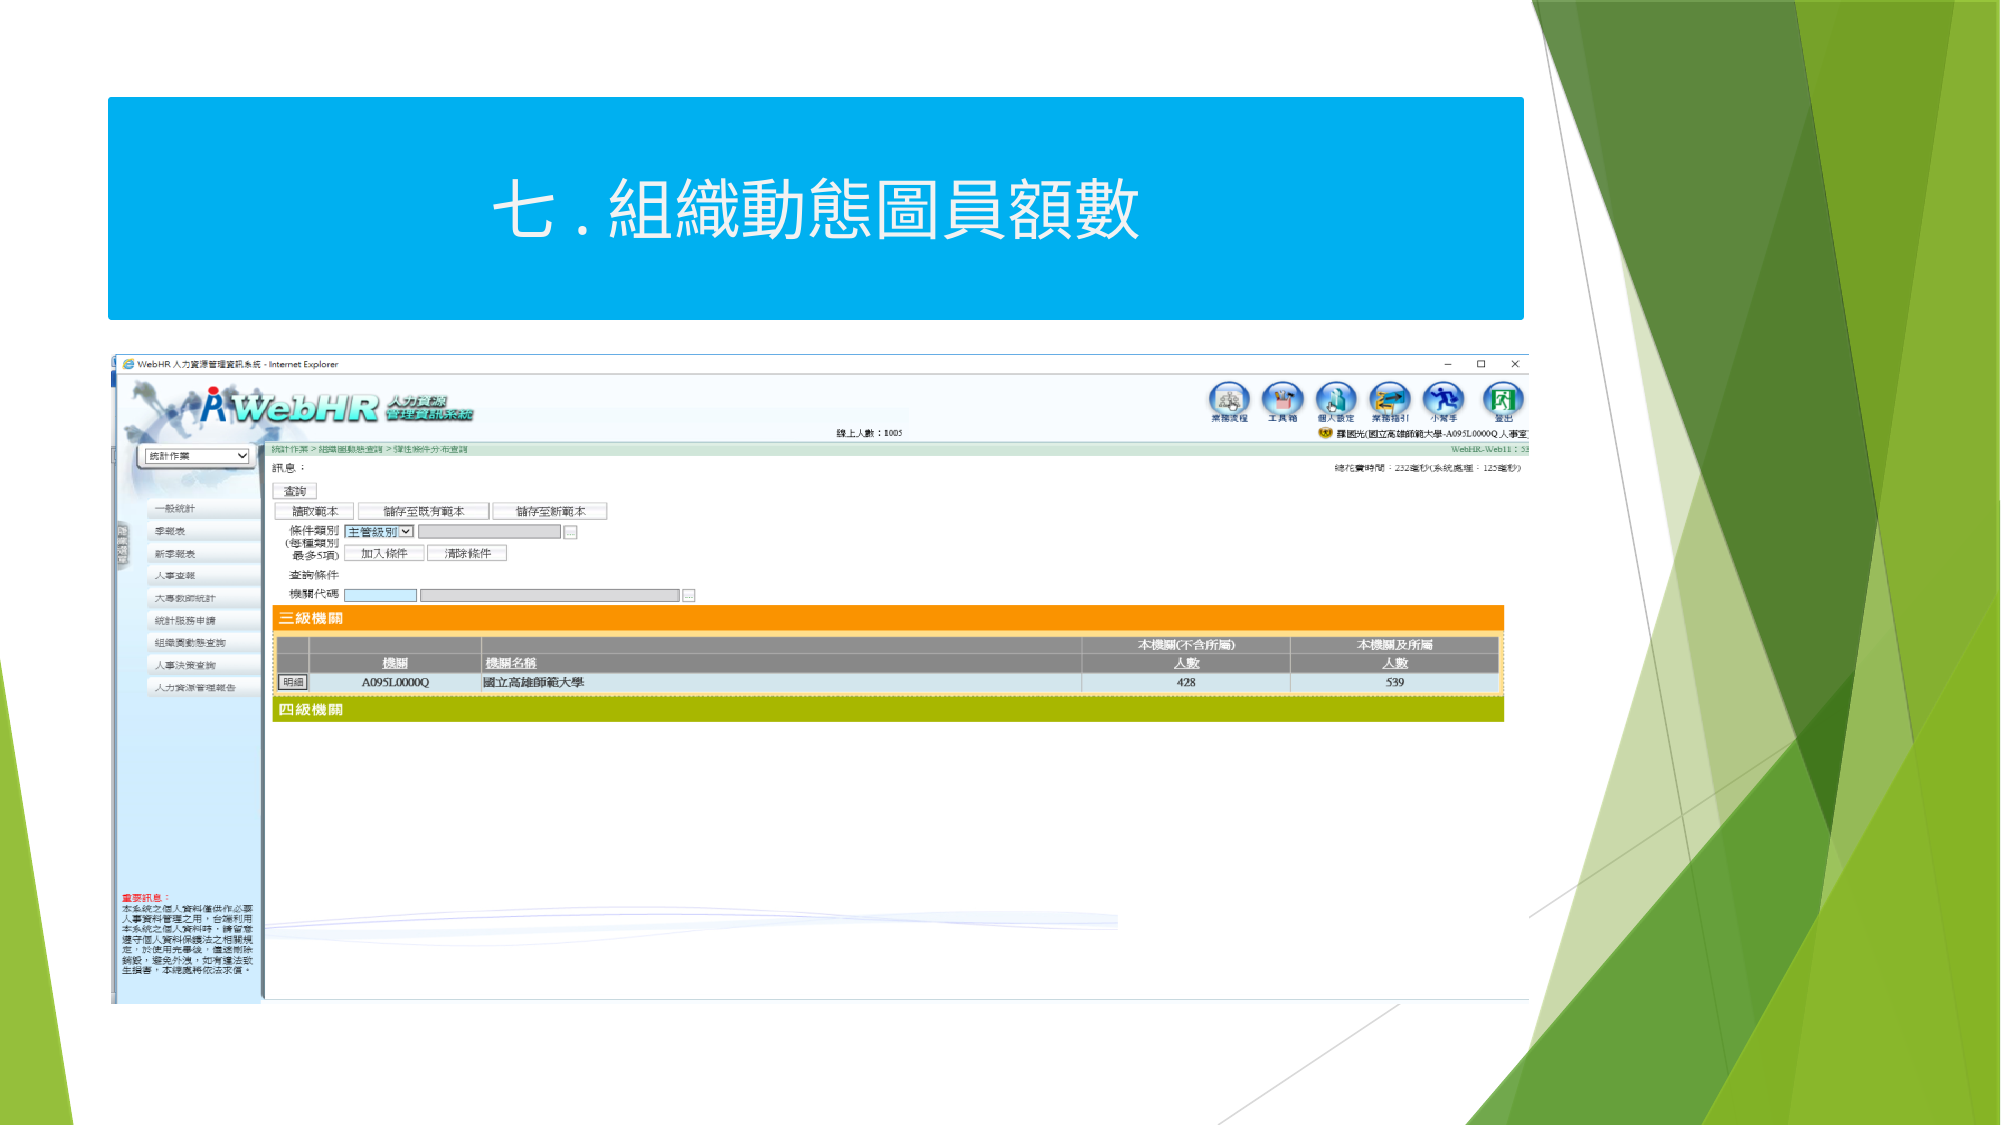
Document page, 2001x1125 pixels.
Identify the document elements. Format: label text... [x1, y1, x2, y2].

picture [111, 354, 1529, 1004]
title 七.組織動態圖員額數 [111, 99, 1522, 317]
